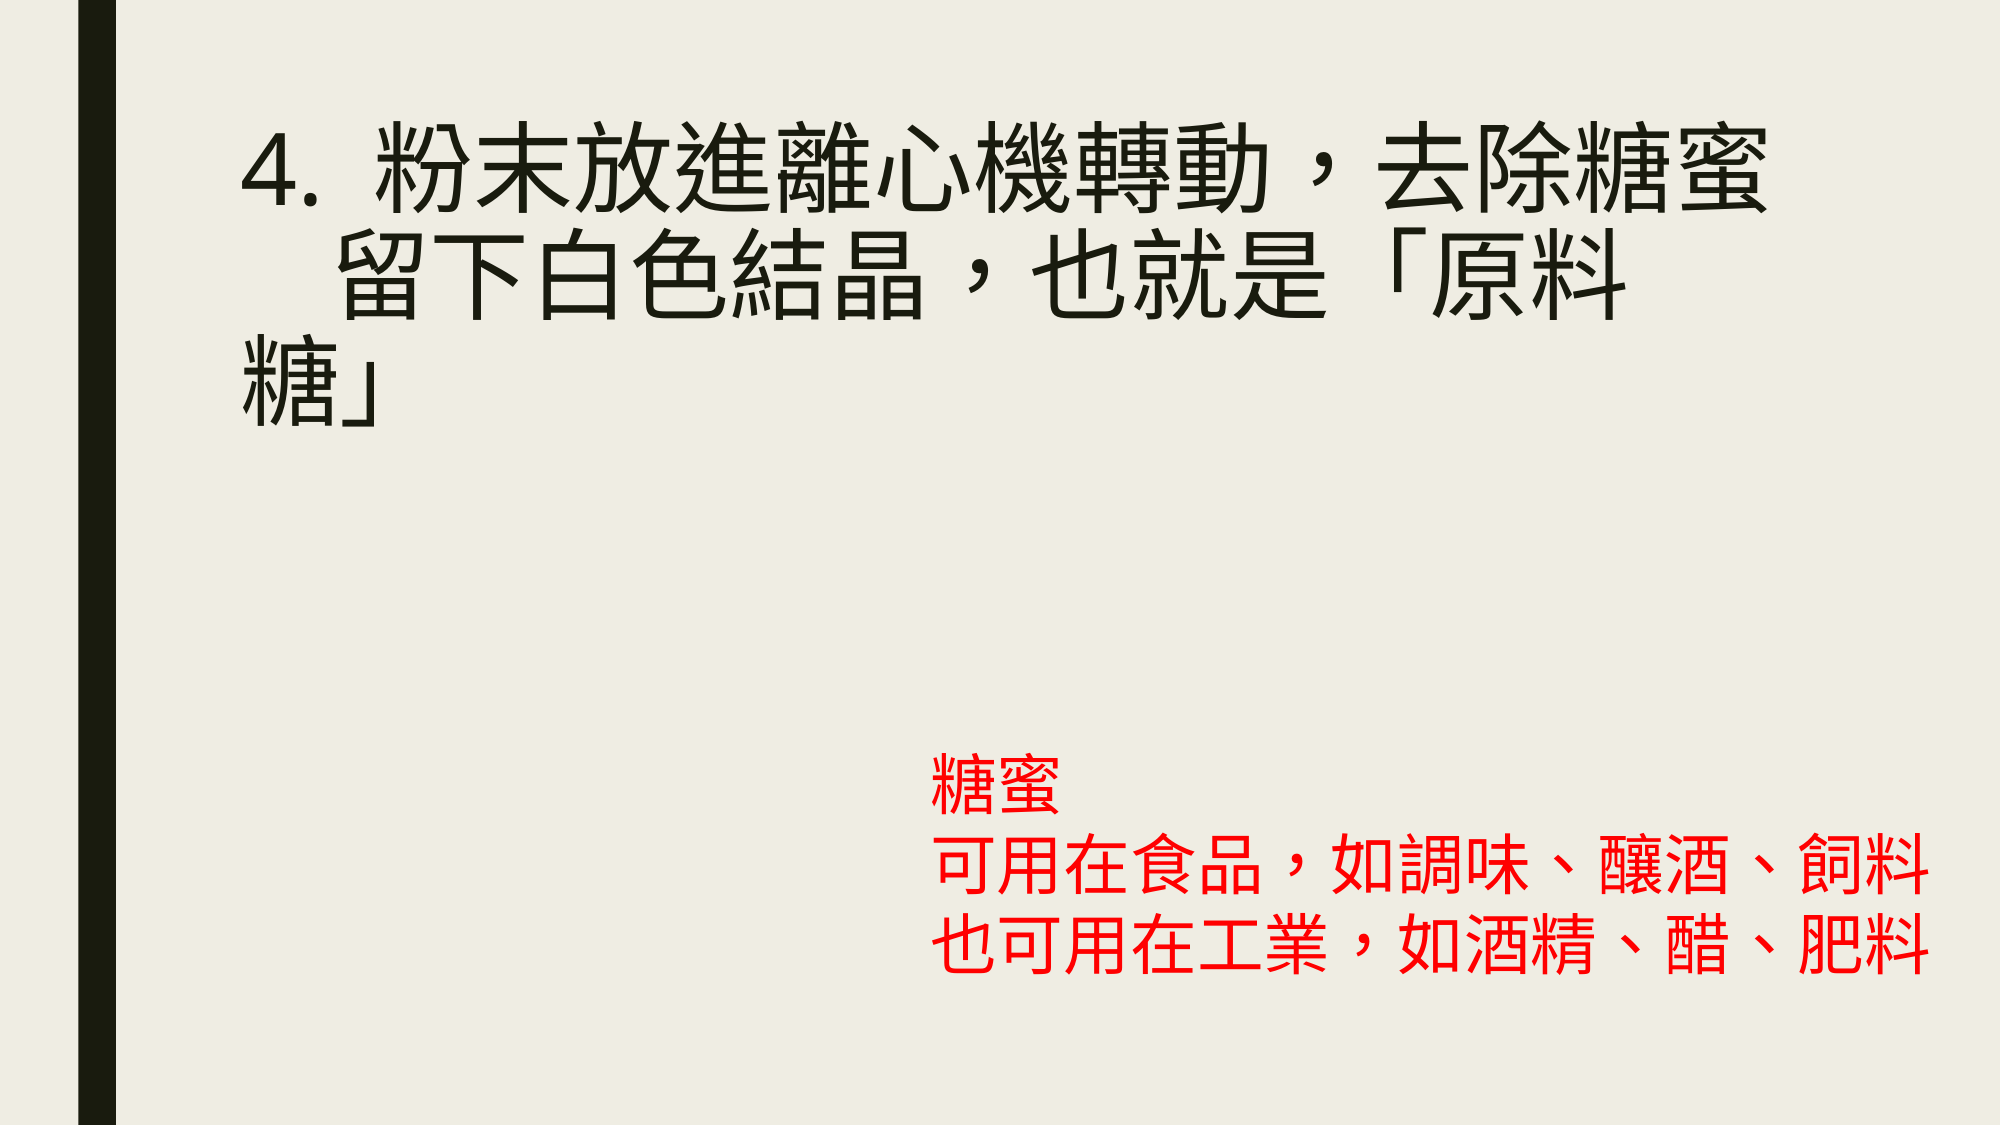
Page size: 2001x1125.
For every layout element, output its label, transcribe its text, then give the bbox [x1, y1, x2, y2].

text_box 糖蜜 可用在食品，如調味、釀酒、飼料 也可用在工業，如酒精、醋、肥料 [915, 735, 1980, 990]
title 4. 粉末放進離心機轉動，去除糖蜜 留下白色結晶，也就是「原料糖」 [225, 112, 1801, 357]
